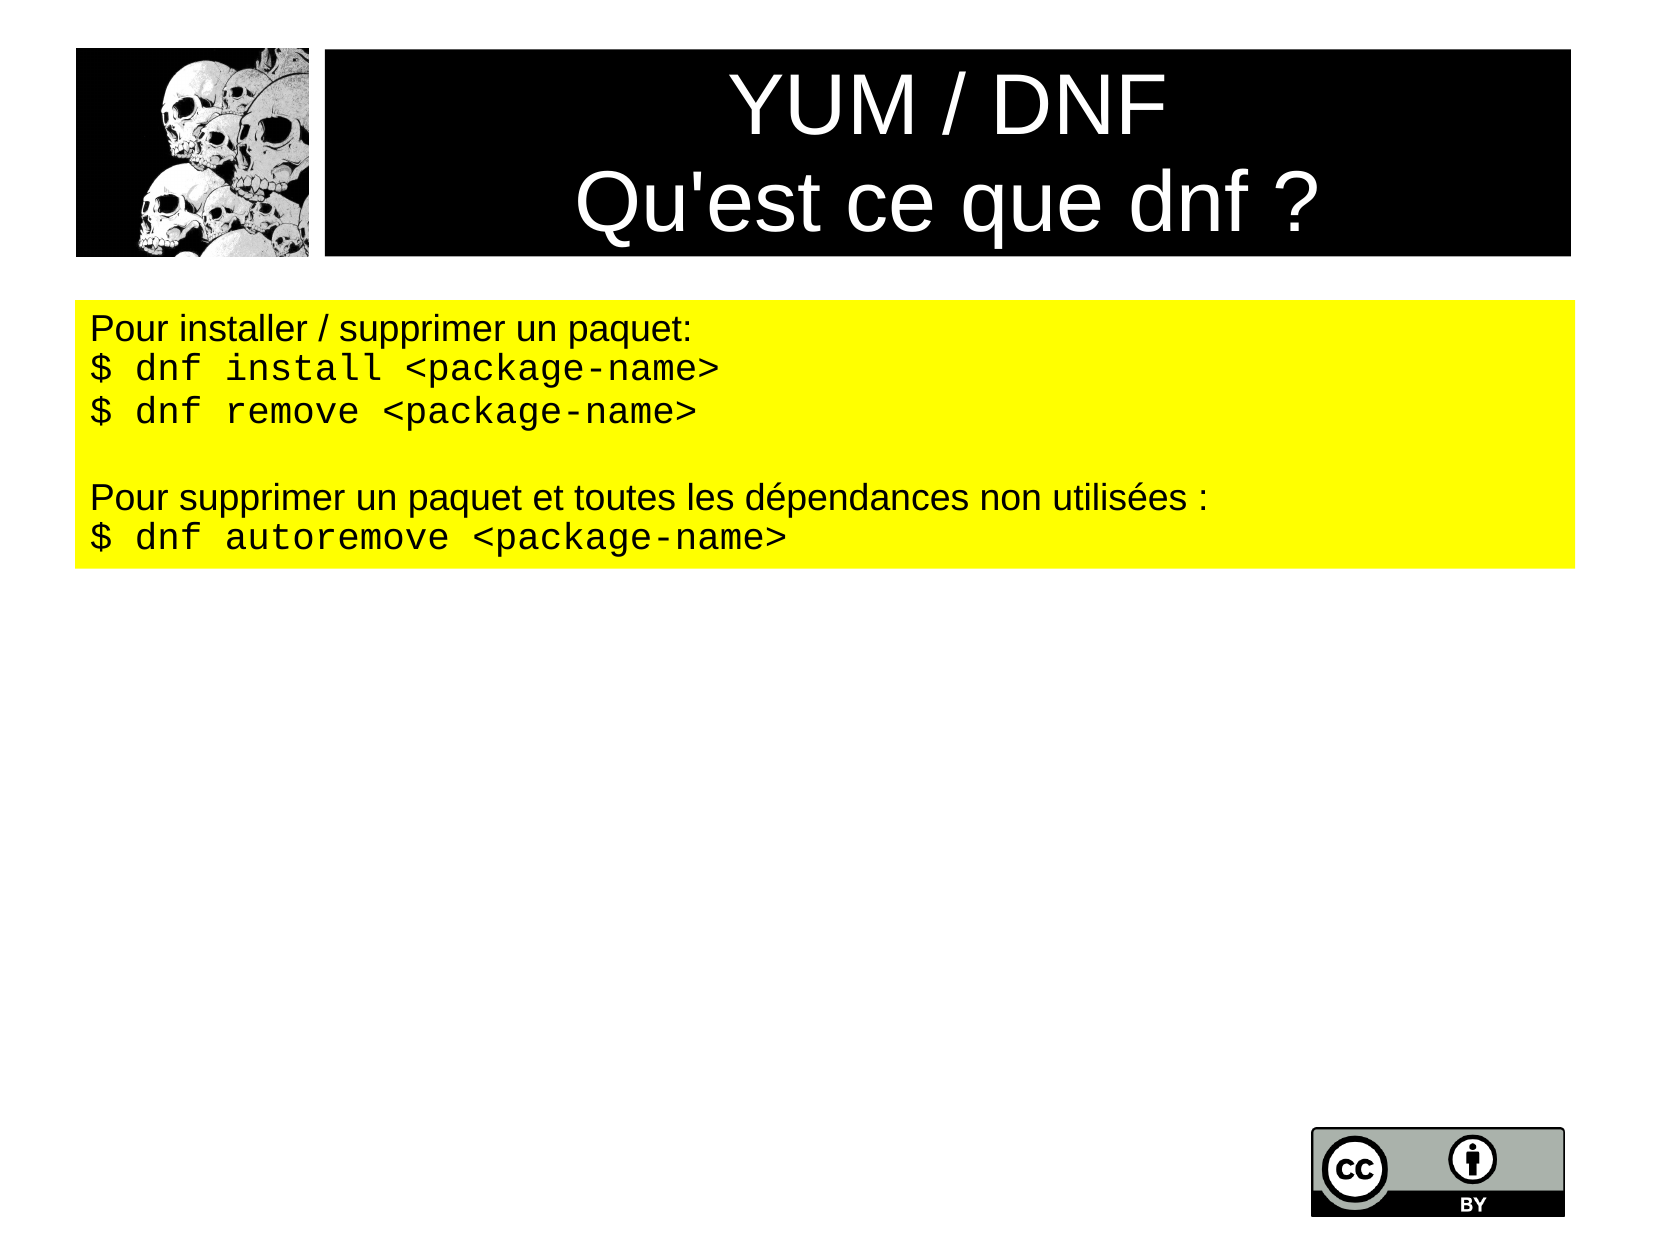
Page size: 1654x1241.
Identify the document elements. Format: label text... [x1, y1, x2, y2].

picture [76, 48, 309, 257]
title YUM / DNF Qu'est ce que dnf ? [324, 49, 1571, 257]
picture [1311, 1127, 1565, 1217]
text_box Pour installer / supprimer un paquet: $ dnf install <package-name> $ dnf remove <package-name> Pour supprimer un paquet et toutes les dépendances non utilisées : $ dnf autoremove <package-name> [75, 300, 1576, 569]
